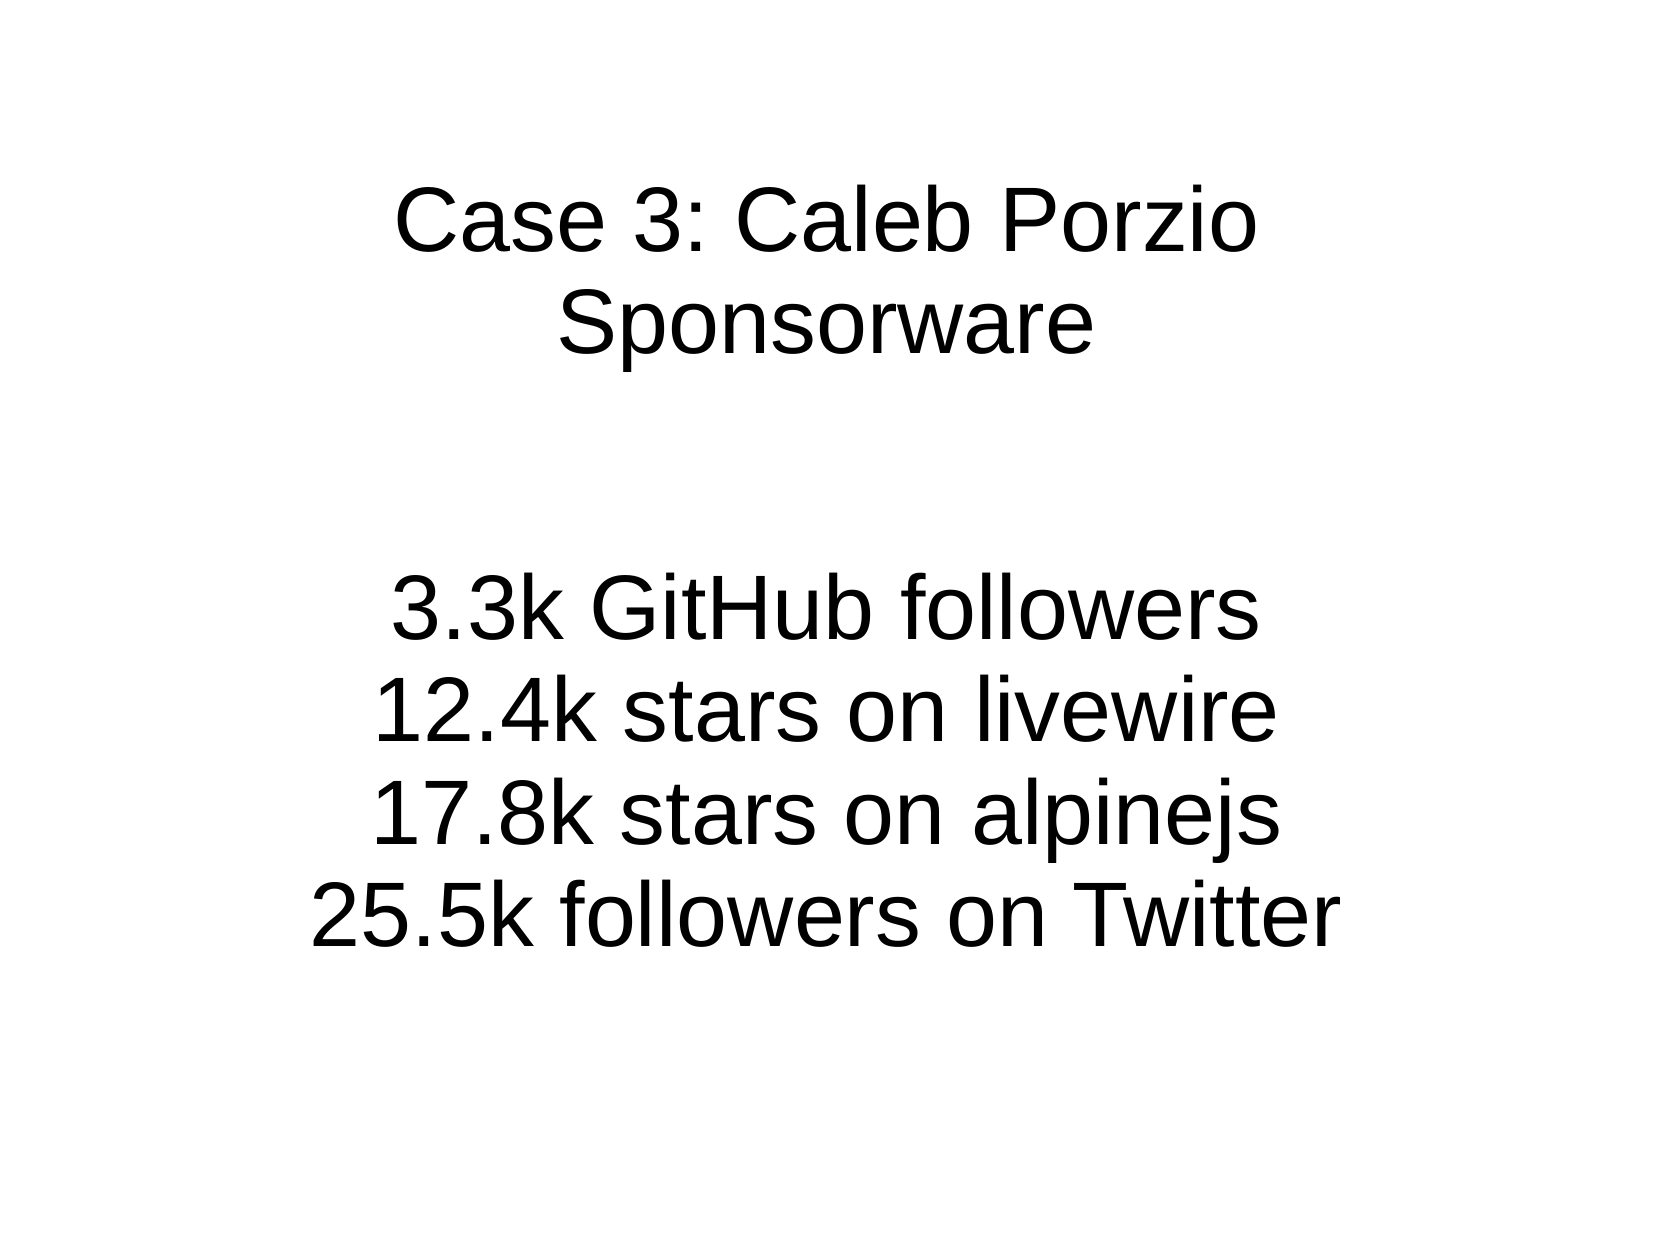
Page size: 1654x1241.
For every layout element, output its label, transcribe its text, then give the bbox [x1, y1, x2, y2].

title 3.3k GitHub followers 12.4k stars on livewire 17.8k stars on alpinejs 25.5k followers on Twitter [82, 556, 1571, 967]
title Case 3: Caleb Porzio Sponsorware [82, 167, 1571, 375]
